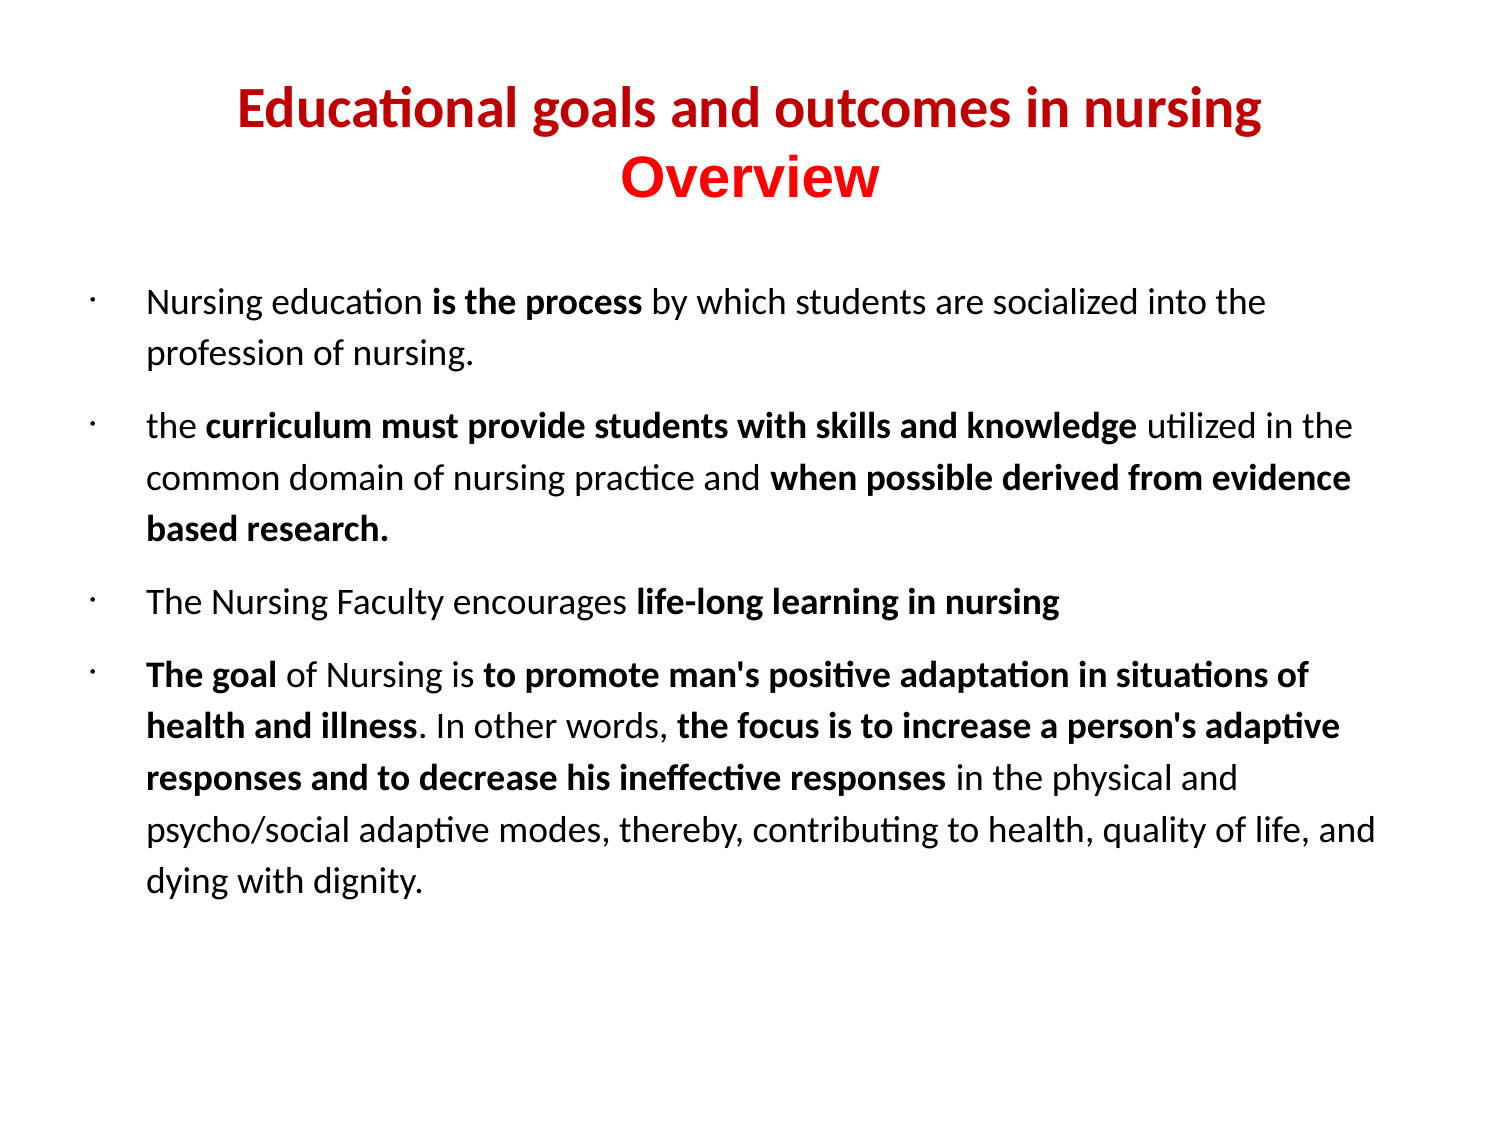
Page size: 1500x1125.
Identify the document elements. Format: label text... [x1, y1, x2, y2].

list Nursing education is the process by which students are socialized into the profession of nursing. the curriculum must provide students with skills and knowledge utilized in the common domain of nursing practice and when possible derived from evidence based research. The Nursing Faculty encourages life-long learning in nursing The goal of Nursing is to promote man's positive adaptation in situations of health and illness. In other words, the focus is to increase a person's adaptive responses and to decrease his ineffective responses in the physical and psycho/social adaptive modes, thereby, contributing to health, quality of life, and dying with dignity. [75, 262, 1425, 1005]
title Educational goals and outcomes in nursing Overview [75, 45, 1425, 233]
